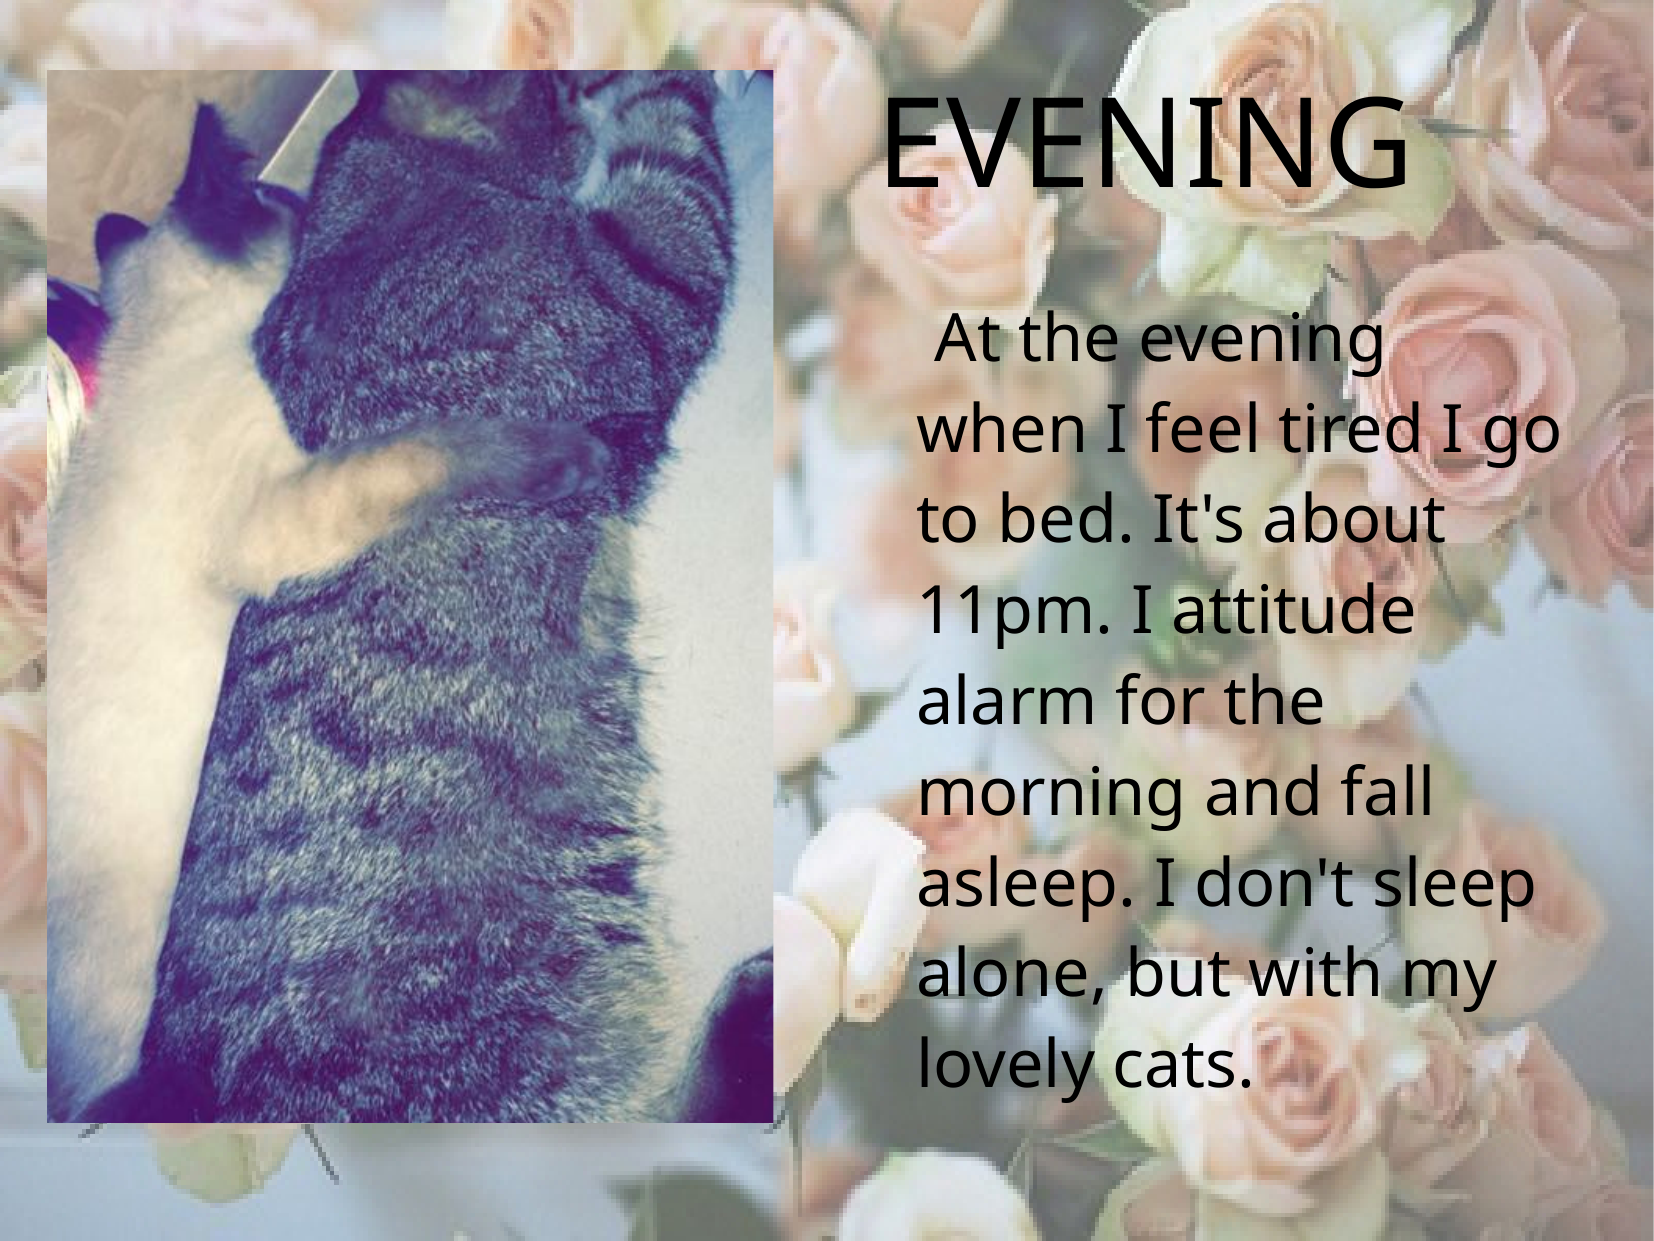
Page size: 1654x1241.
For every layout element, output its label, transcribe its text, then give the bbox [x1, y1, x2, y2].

list [47, 70, 774, 1123]
picture [0, 0, 1654, 1241]
list At the evening when I feel tired I go to bed. It's about 11pm. I attitude alarm for the morning and fall asleep. I don't sleep alone, but with my lovely cats. [845, 290, 1572, 1109]
title EVENING [401, 35, 1654, 243]
